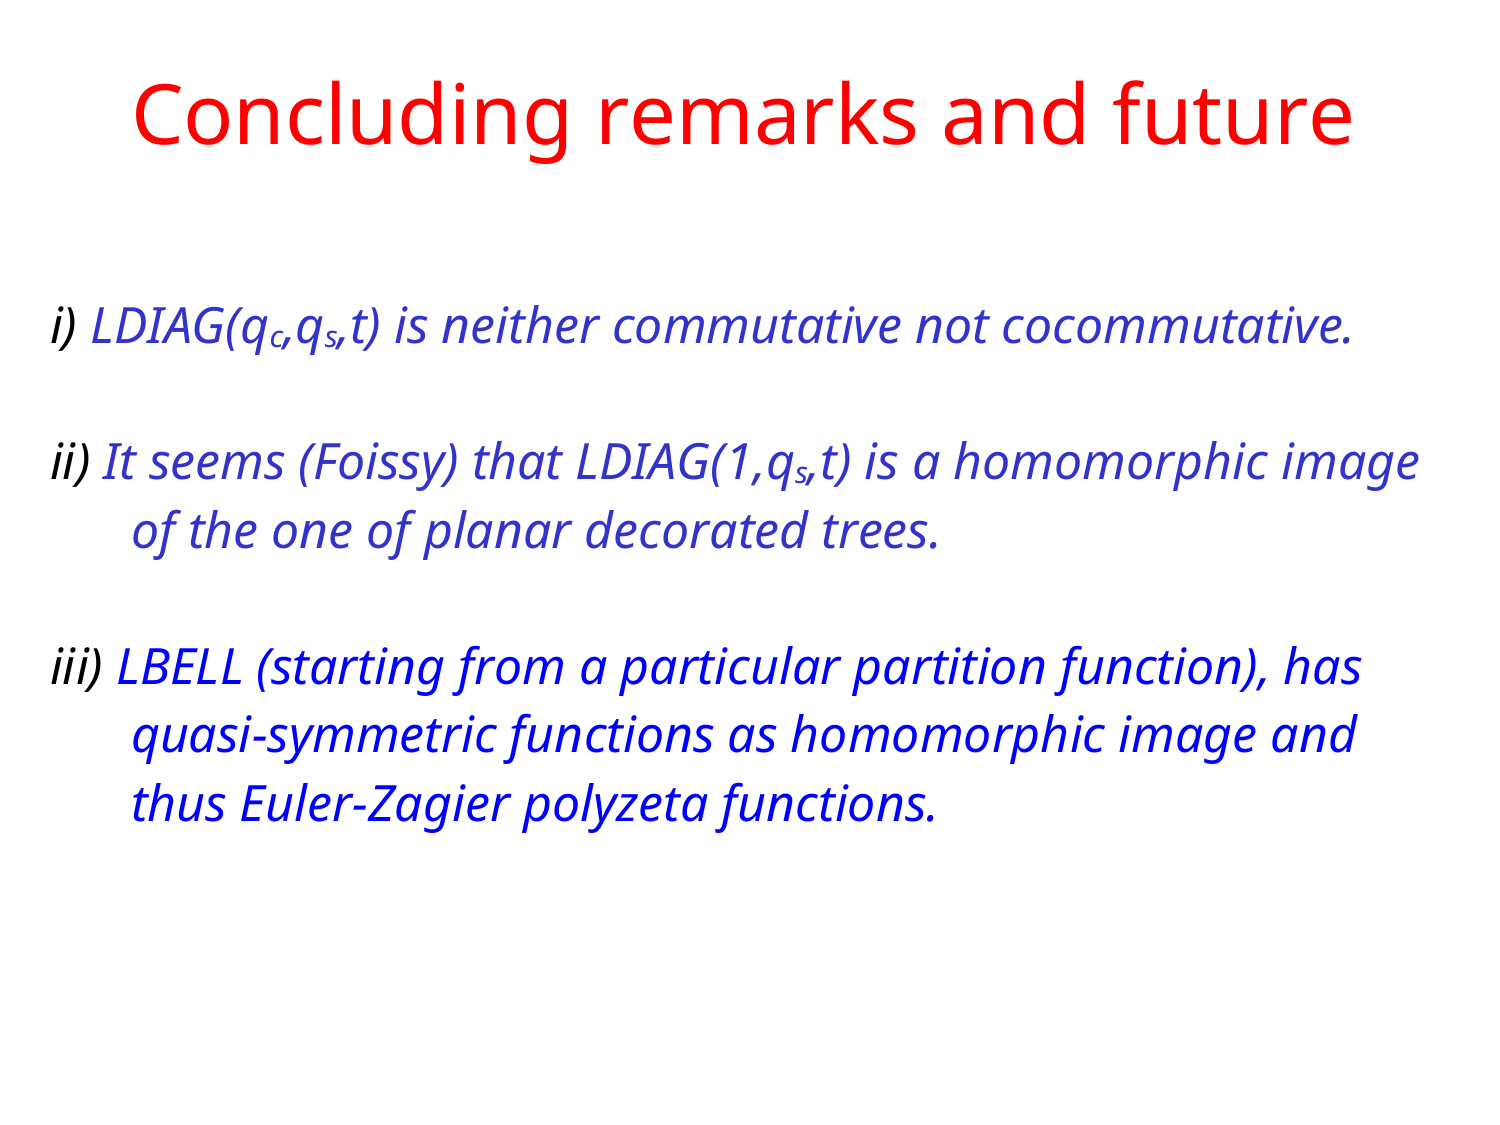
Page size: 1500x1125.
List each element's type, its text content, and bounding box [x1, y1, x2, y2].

text_box Concluding remarks and future i) LDIAG(qc,qs,t) is neither commutative not cocommutative. ii) It seems (Foissy) that LDIAG(1,qs,t) is a homomorphic image of the one of planar decorated trees. iii) LBELL (starting from a particular partition function), has quasi-symmetric functions as homomorphic image and thus Euler-Zagier polyzeta functions. [50, 48, 1453, 844]
